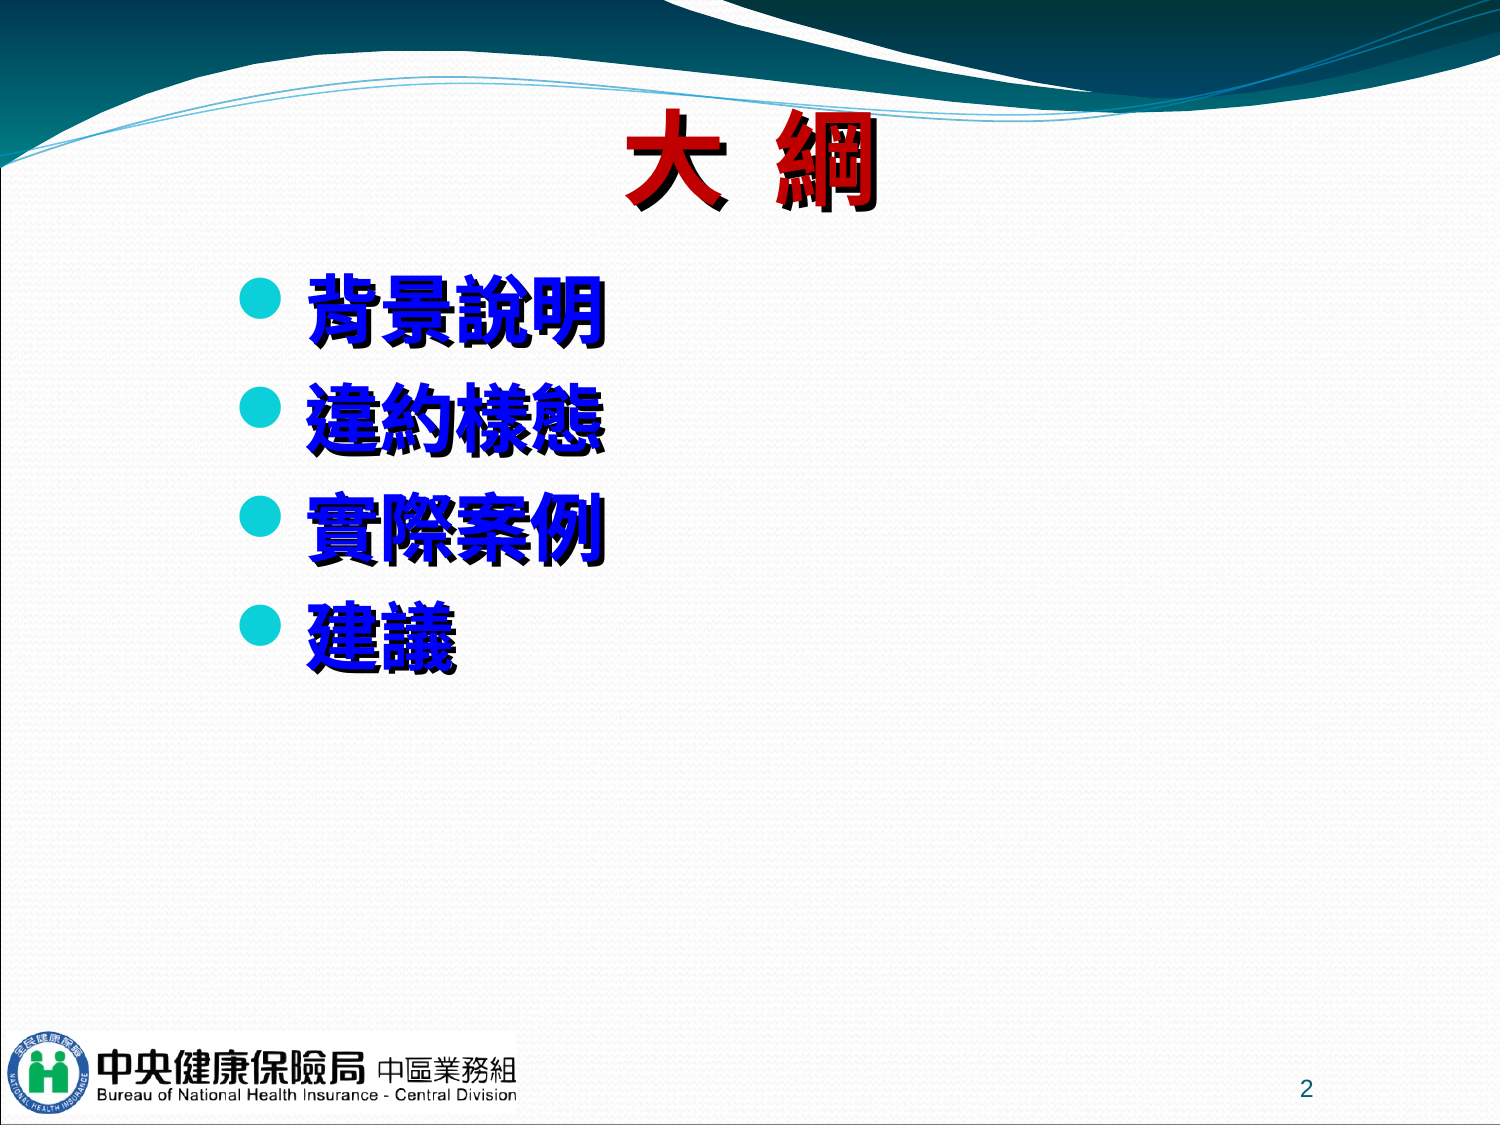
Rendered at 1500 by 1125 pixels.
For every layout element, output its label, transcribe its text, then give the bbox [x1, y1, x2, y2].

text_box [1299, 1042, 1426, 1103]
title 大 綱 [75, 58, 1426, 247]
list 背景說明 違約樣態 實際案例 建議 [218, 255, 1427, 917]
